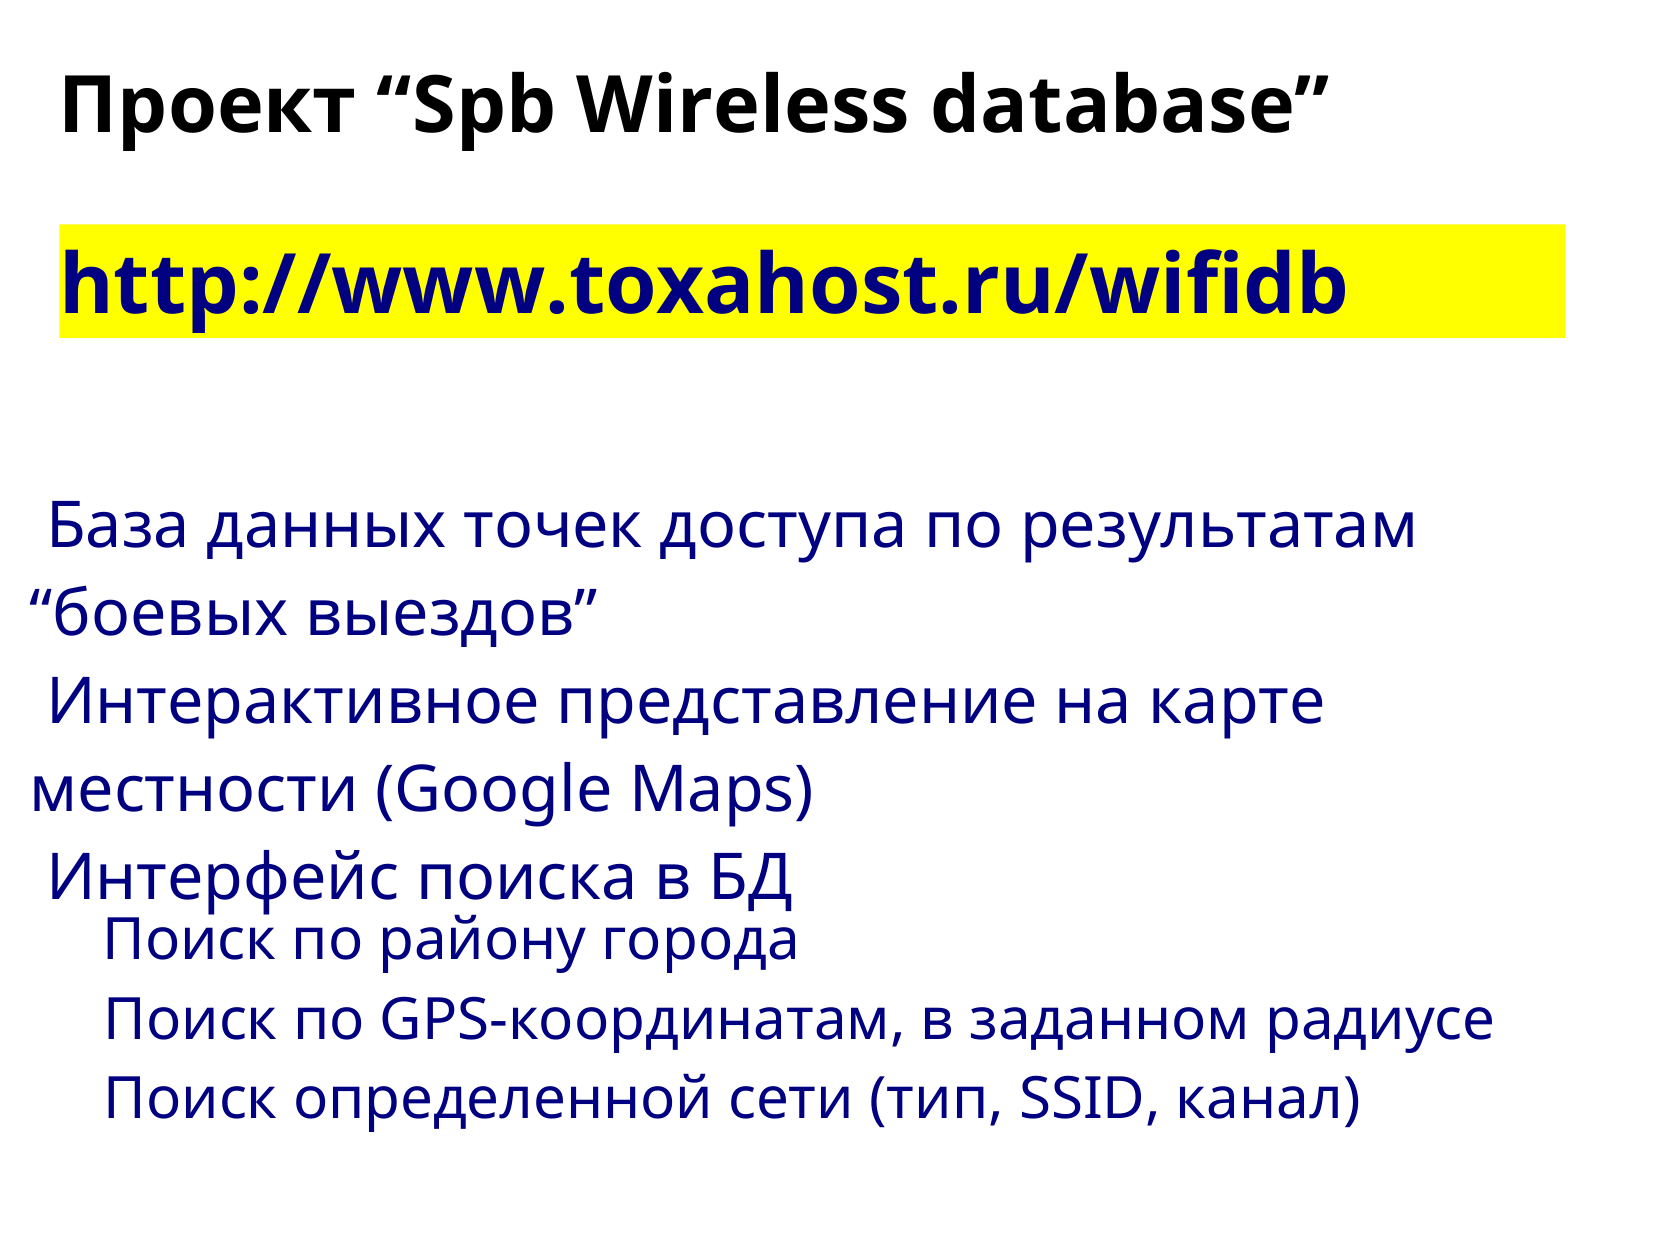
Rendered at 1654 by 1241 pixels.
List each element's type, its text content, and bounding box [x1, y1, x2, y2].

text_box Поиск по району города Поиск по GPS-координатам, в заданном радиусе Поиск определенной сети (тип, SSID, канал) [88, 897, 1625, 1111]
text_box База данных точек доступа по результатам “боевых выездов” Интерактивное представление на карте местности (Google Maps) Интерфейс поиска в БД [29, 478, 1625, 870]
text_box http://www.toxahost.ru/wifidb [59, 224, 1565, 326]
text_box Проект “Spb Wireless database” [59, 47, 1595, 159]
